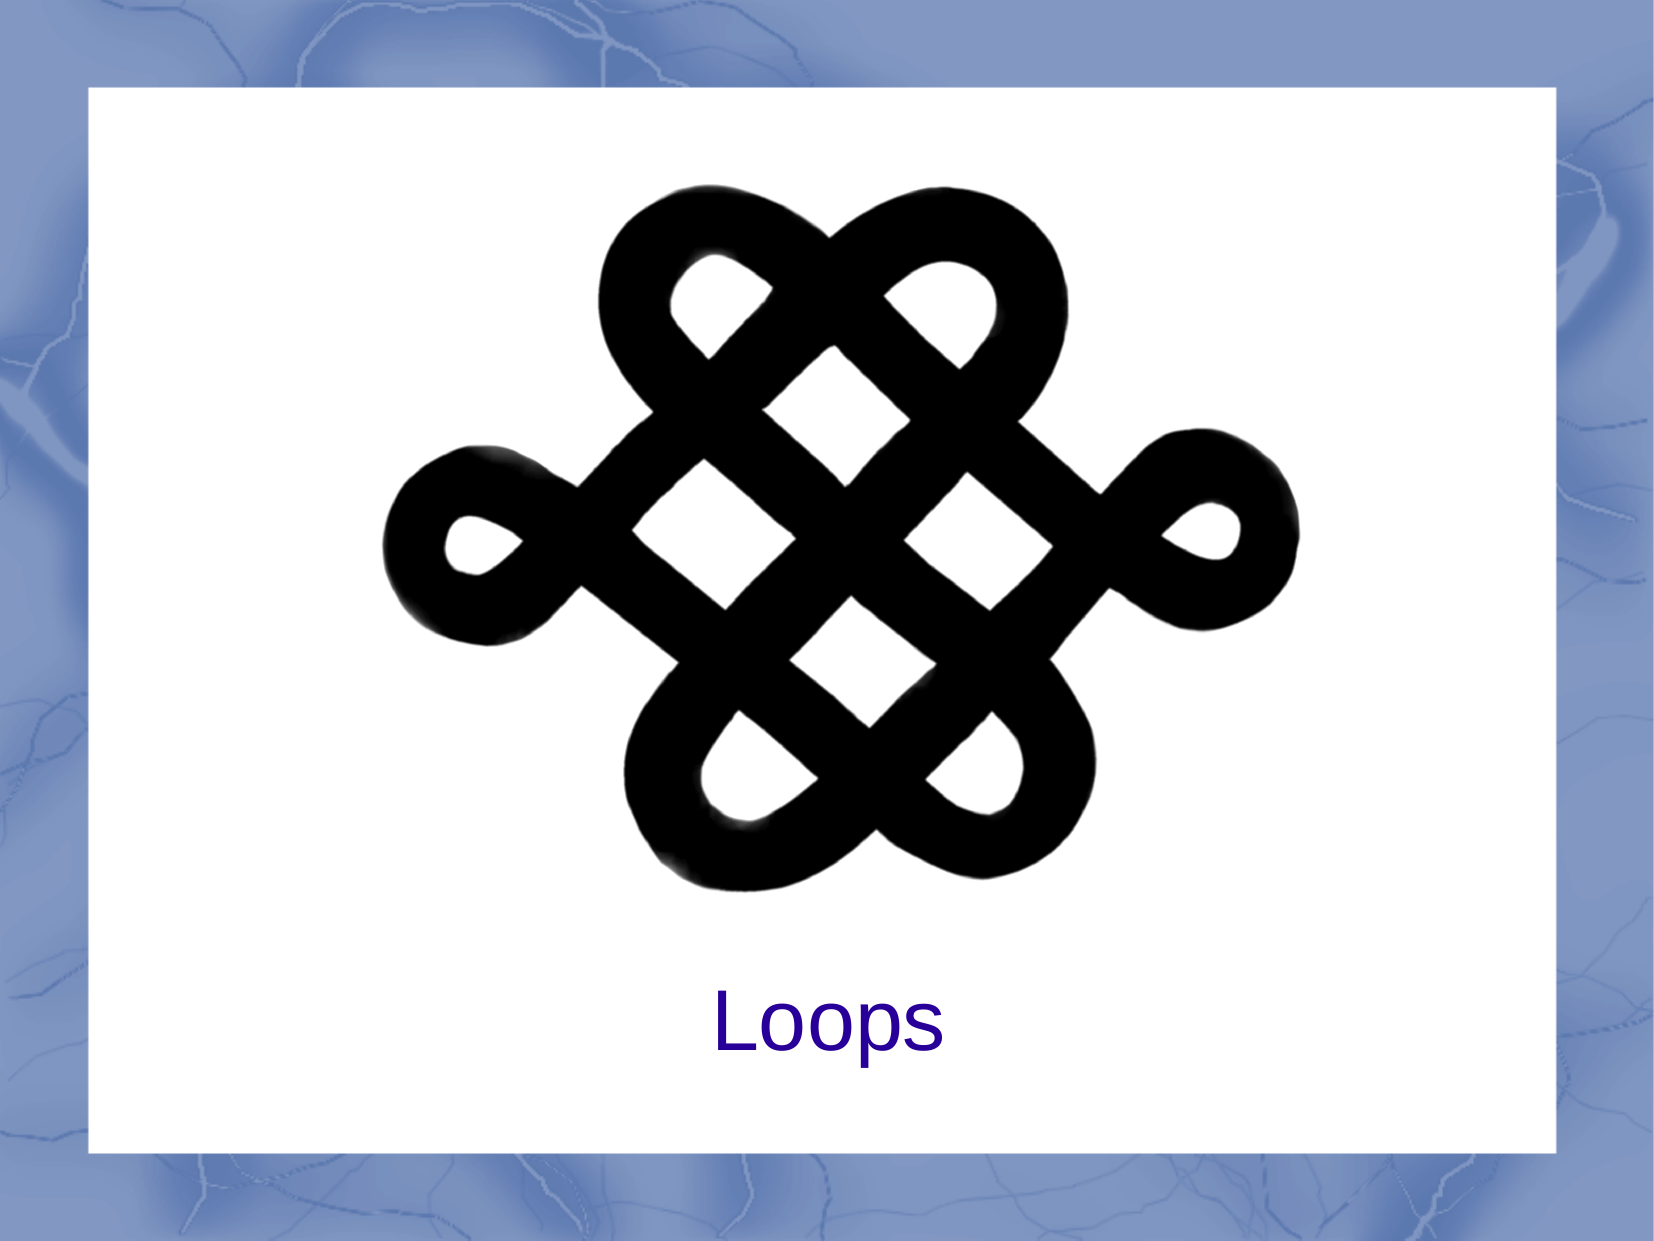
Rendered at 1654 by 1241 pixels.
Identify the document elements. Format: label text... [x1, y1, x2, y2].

picture [0, 0, 1654, 1241]
title Loops [120, 917, 1538, 1125]
